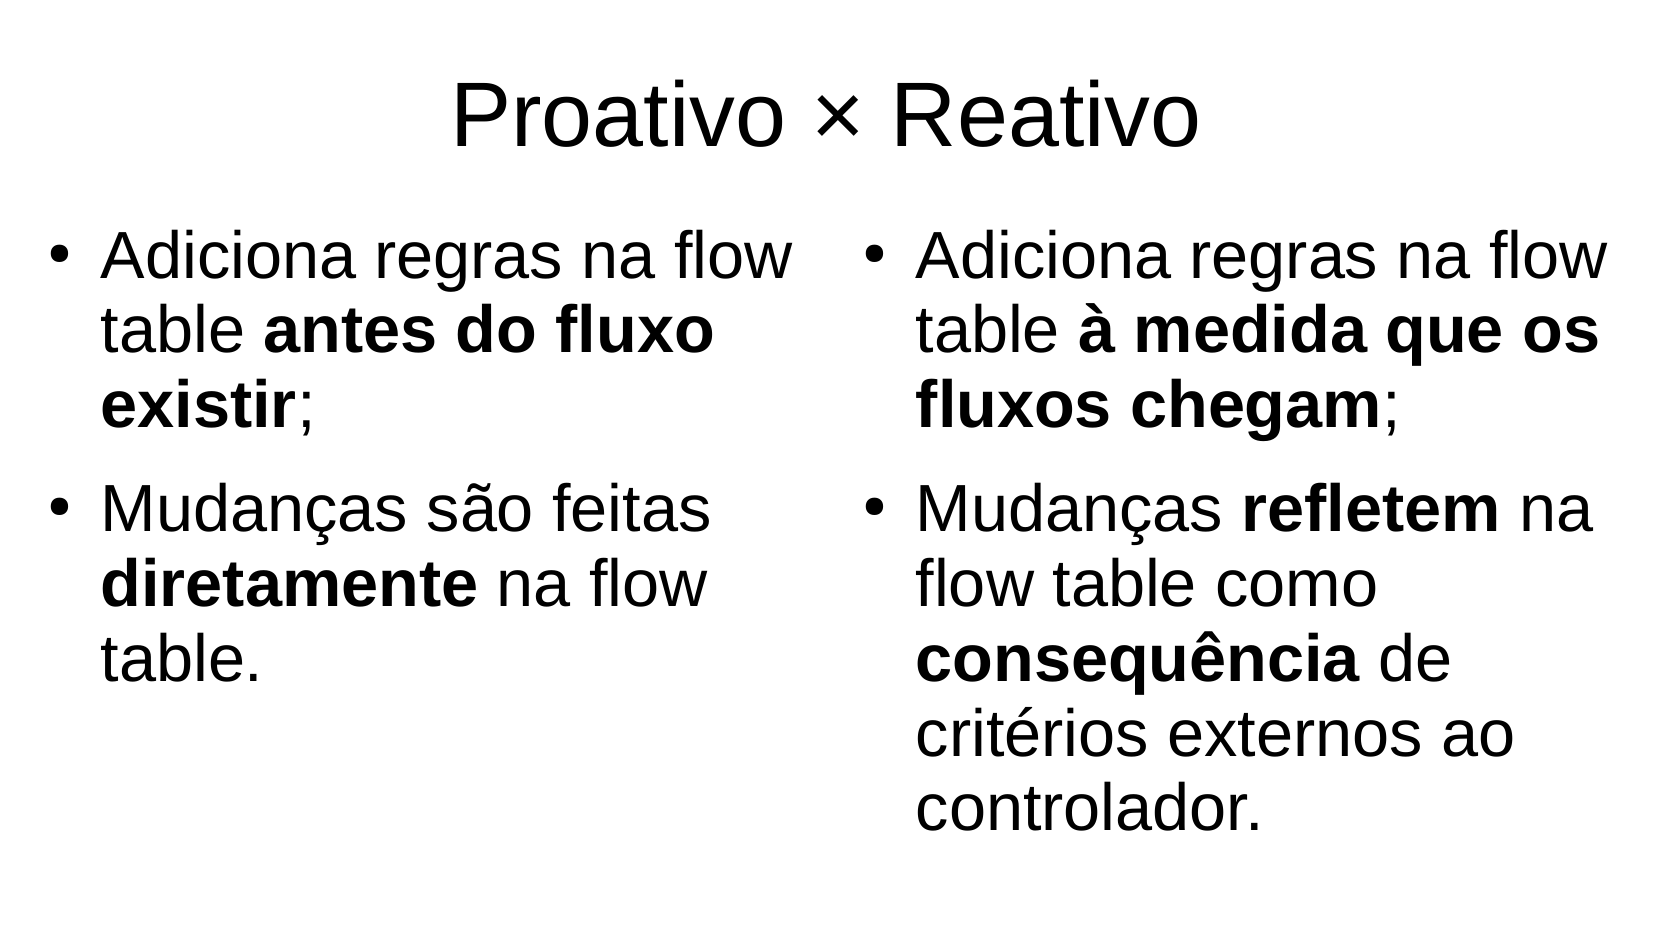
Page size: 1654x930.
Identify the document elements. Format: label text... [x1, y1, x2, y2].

list Adiciona regras na flow table antes do fluxo existir; Mudanças são feitas diretamente na flow table. [30, 217, 809, 871]
list Adiciona regras na flow table à medida que os fluxos chegam; Mudanças refletem na flow table como consequência de critérios externos ao controlador. [844, 217, 1621, 871]
title Proativo × Reativo [82, 37, 1571, 193]
